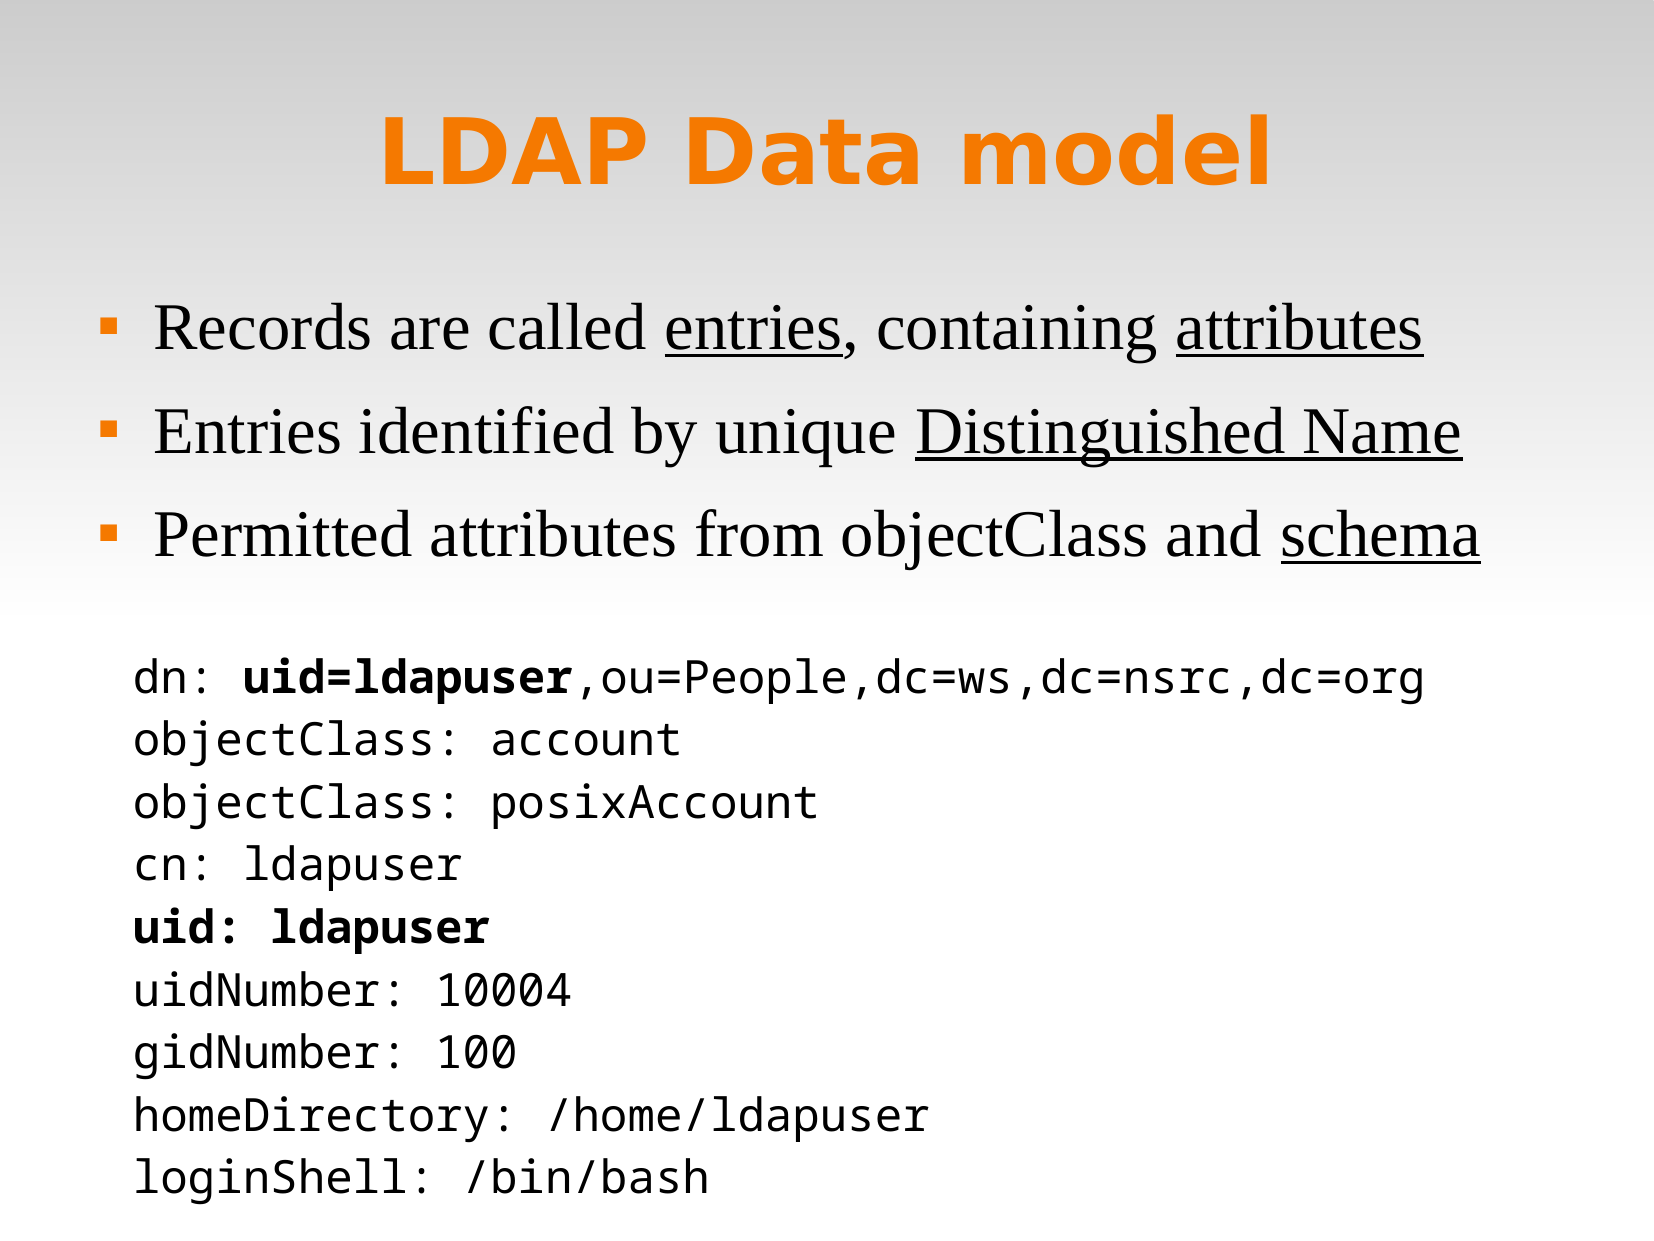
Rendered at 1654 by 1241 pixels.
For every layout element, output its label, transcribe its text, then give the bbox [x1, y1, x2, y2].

text_box dn: uid=ldapuser,ou=People,dc=ws,dc=nsrc,dc=org objectClass: account objectClass: posixAccount cn: ldapuser uid: ldapuser uidNumber: 10004 gidNumber: 100 homeDirectory: /home/ldapuser loginShell: /bin/bash [118, 636, 1506, 1164]
title LDAP Data model [82, 56, 1571, 250]
list Records are called entries, containing attributes Entries identified by unique Distinguished Name Permitted attributes from objectClass and schema [82, 290, 1571, 621]
